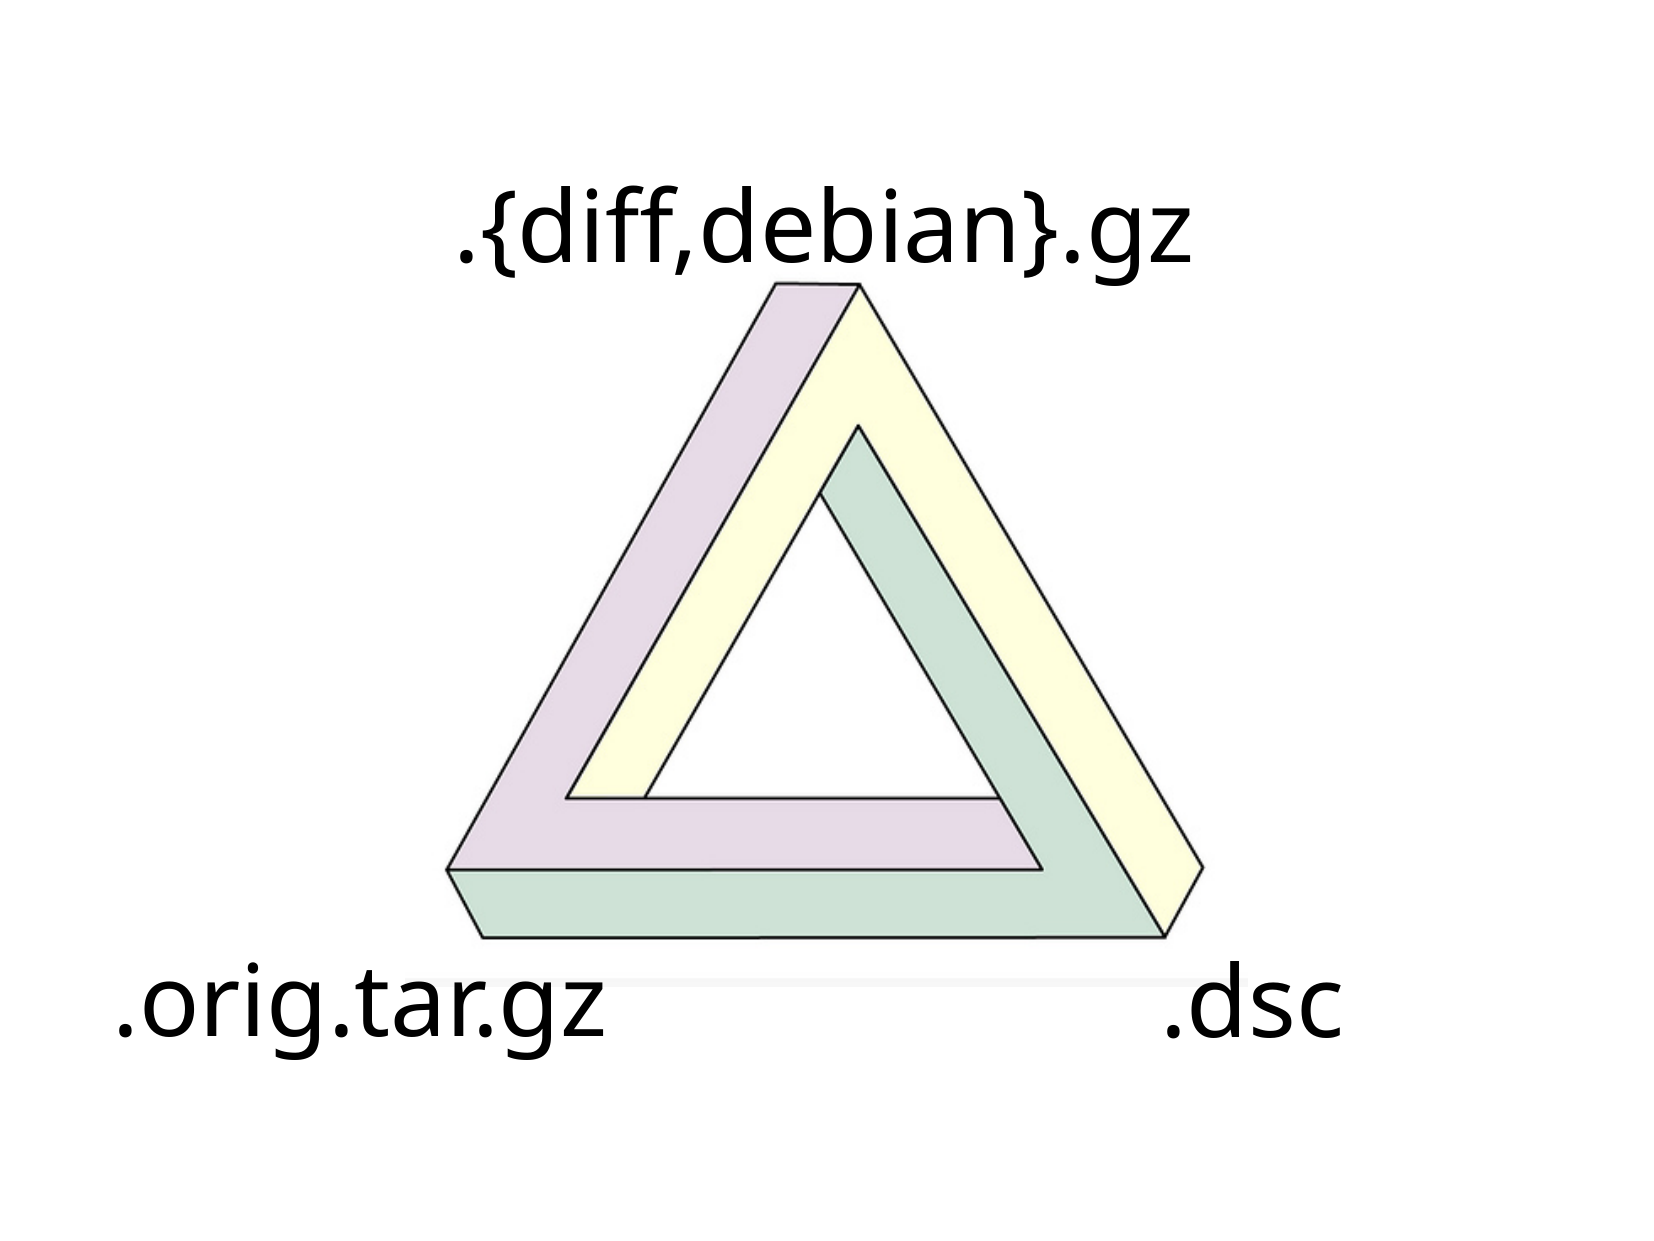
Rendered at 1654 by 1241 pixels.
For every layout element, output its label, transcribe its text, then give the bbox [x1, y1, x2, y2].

picture [405, 246, 1248, 987]
text_box .dsc [1145, 923, 1350, 1051]
text_box .{diff,debian}.gz [438, 148, 1182, 276]
text_box .orig.tar.gz [97, 921, 612, 1049]
